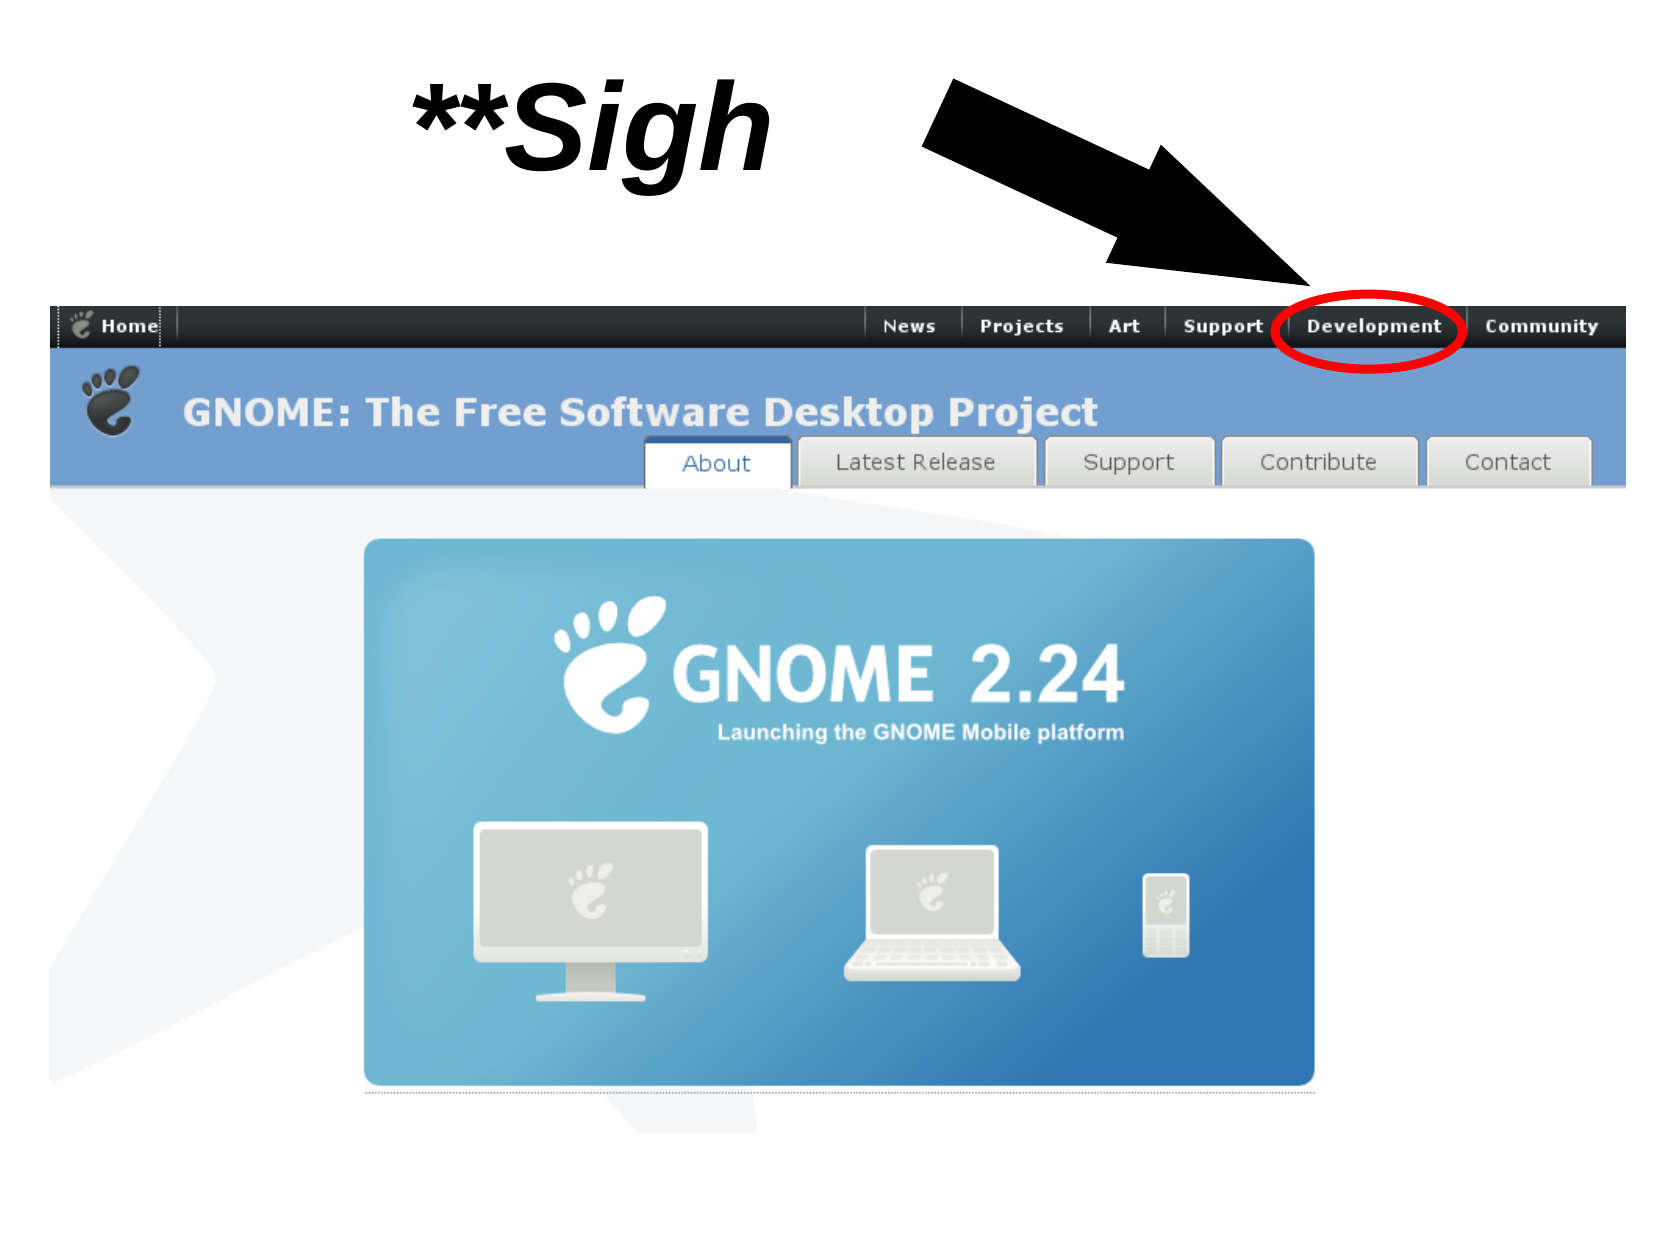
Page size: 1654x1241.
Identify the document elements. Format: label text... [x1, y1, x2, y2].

picture [50, 306, 1626, 1133]
picture [1280, 306, 1457, 364]
text_box **Sigh [392, 49, 823, 205]
